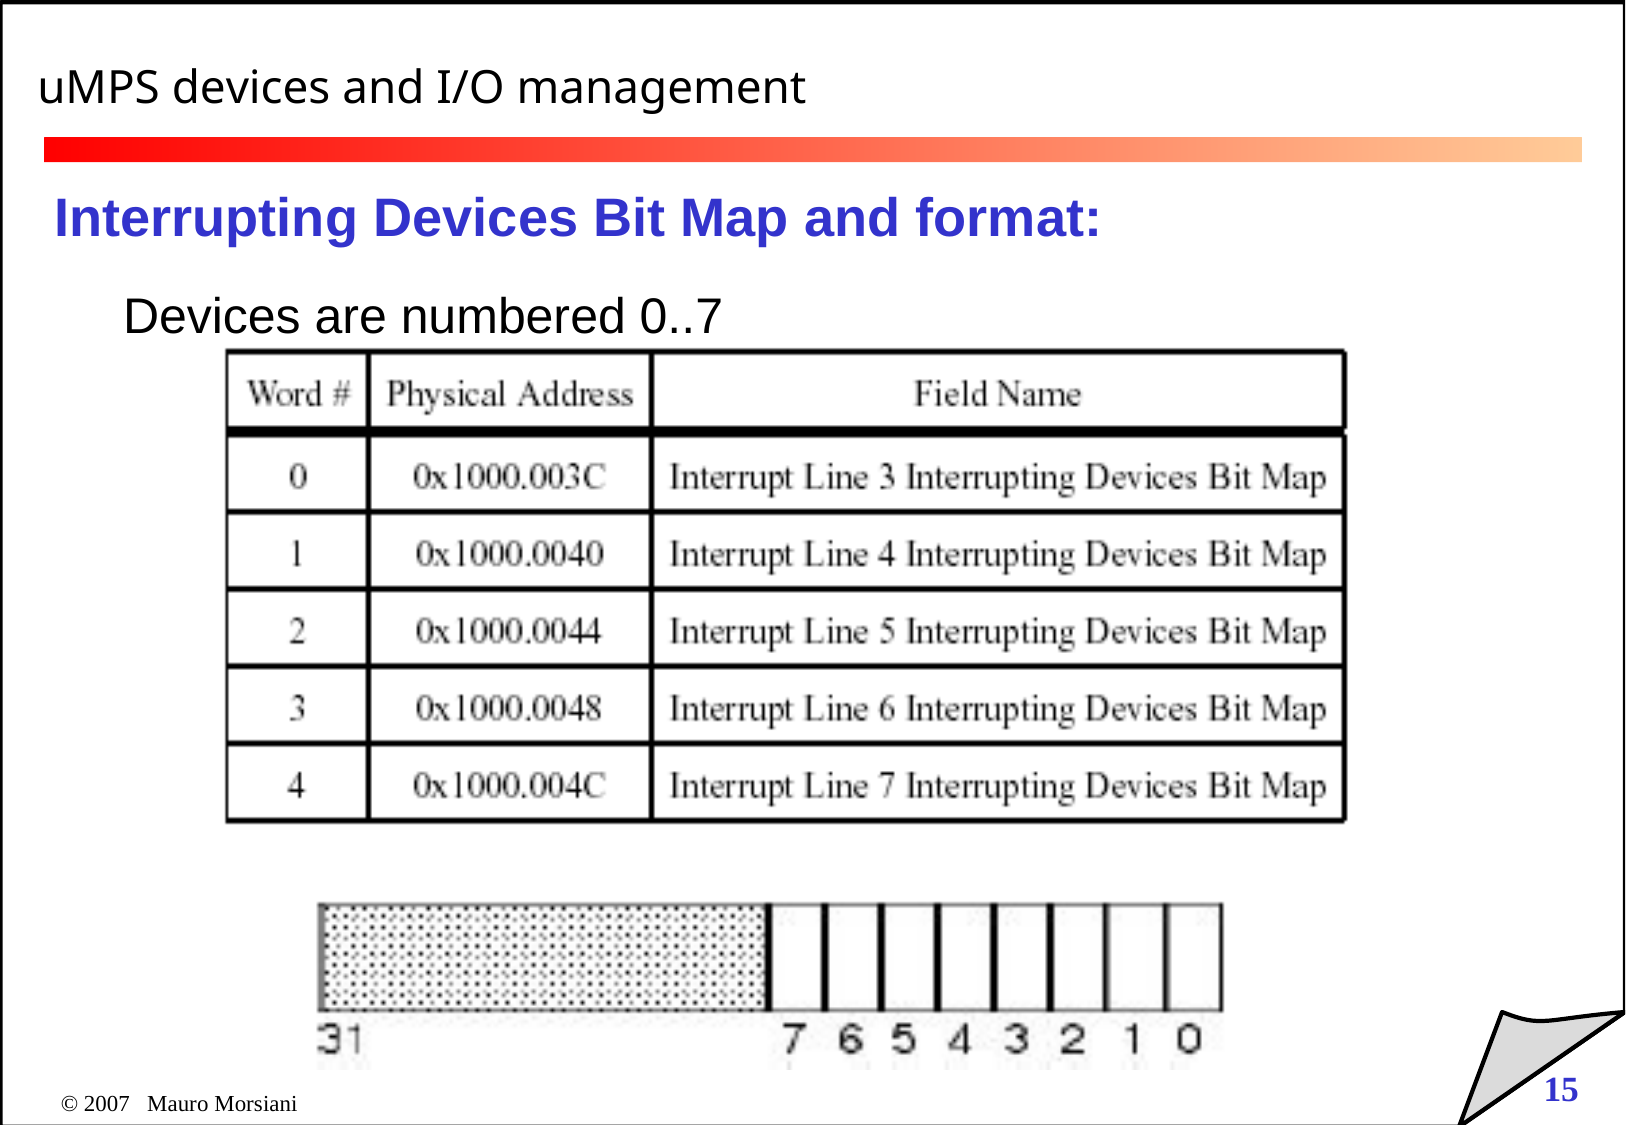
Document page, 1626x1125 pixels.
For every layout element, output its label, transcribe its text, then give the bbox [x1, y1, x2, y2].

list Interrupting Devices Bit Map and format: Devices are numbered 0..7 [54, 187, 1498, 739]
picture [221, 344, 1356, 833]
title uMPS devices and I/O management [37, 44, 1587, 130]
picture [304, 893, 1262, 1070]
